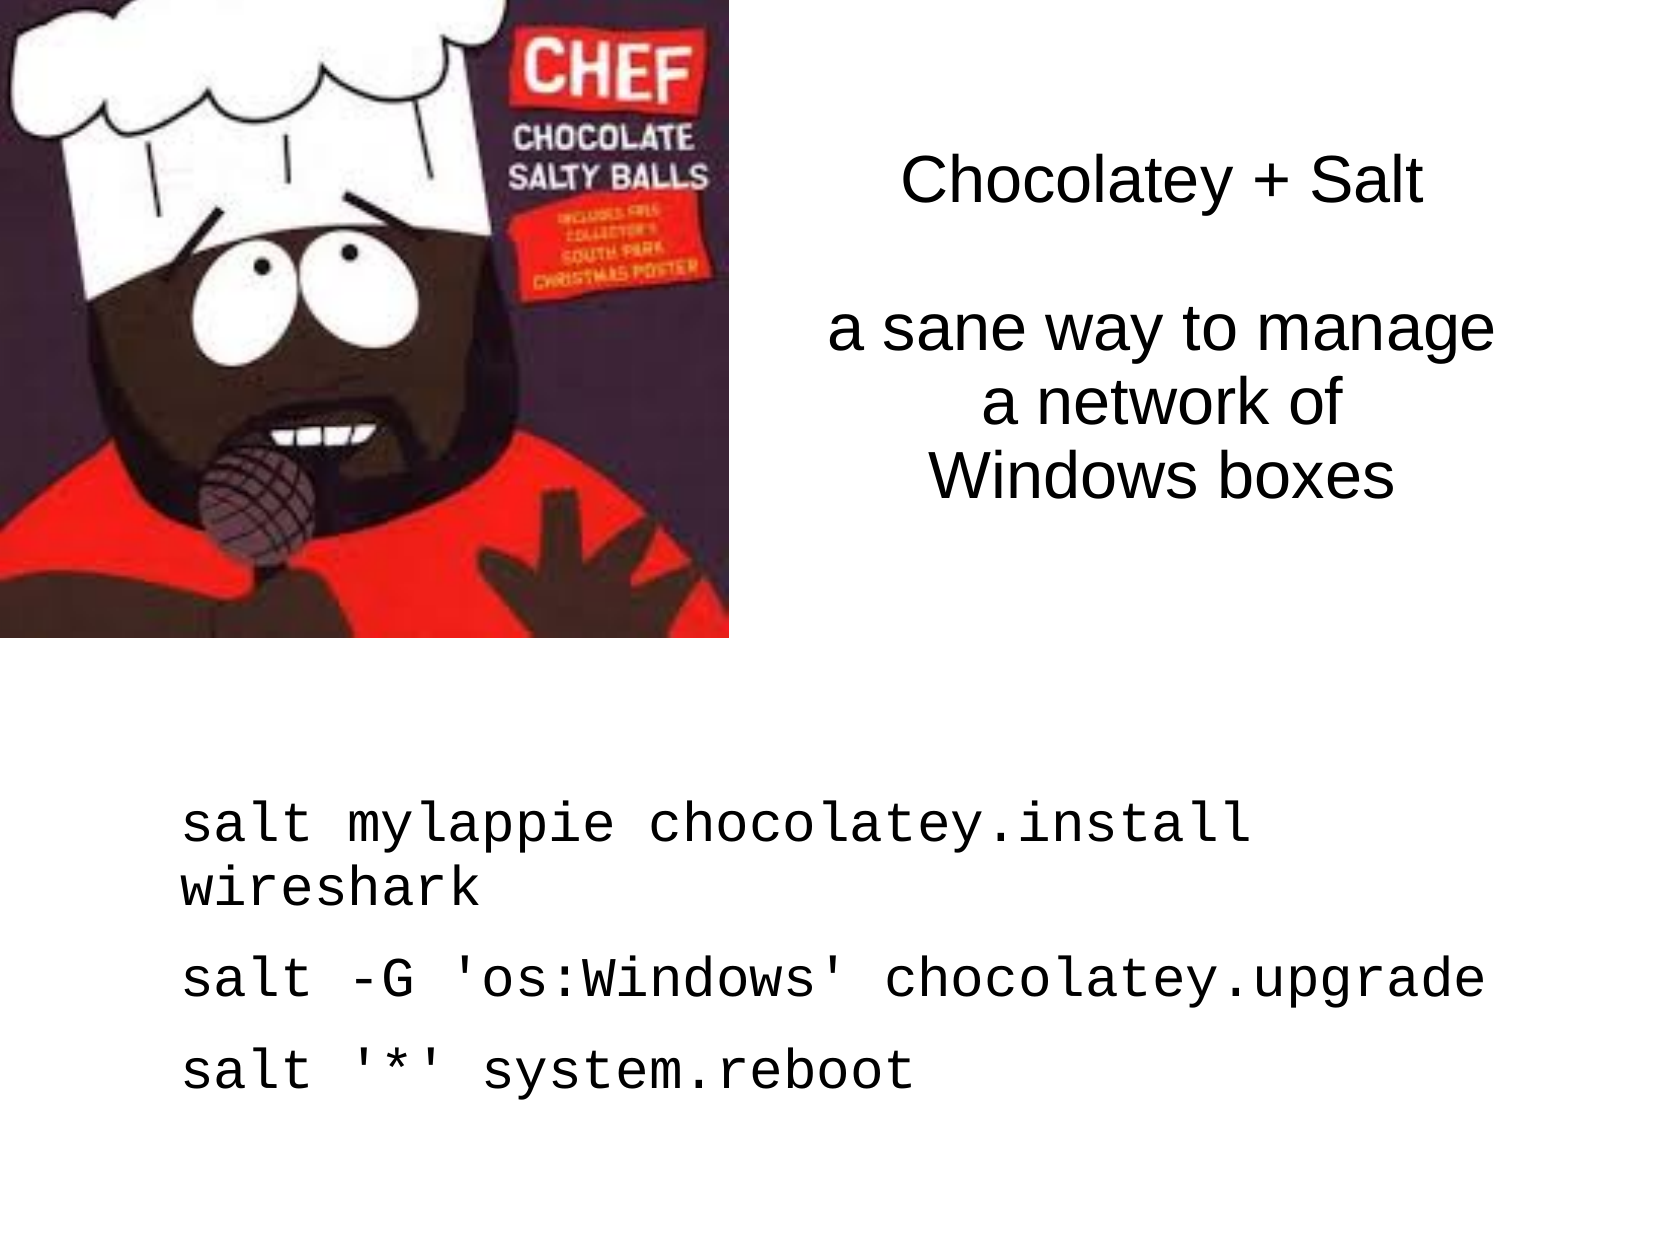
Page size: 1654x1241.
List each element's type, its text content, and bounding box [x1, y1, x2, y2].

list salt mylappie chocolatey.install wireshark salt -G 'os:Windows' chocolatey.upgrade salt '*' system.reboot [180, 795, 1501, 1126]
picture [0, 0, 729, 638]
text_box Chocolatey + Salt a sane way to manage a network of Windows boxes [765, 135, 1561, 631]
